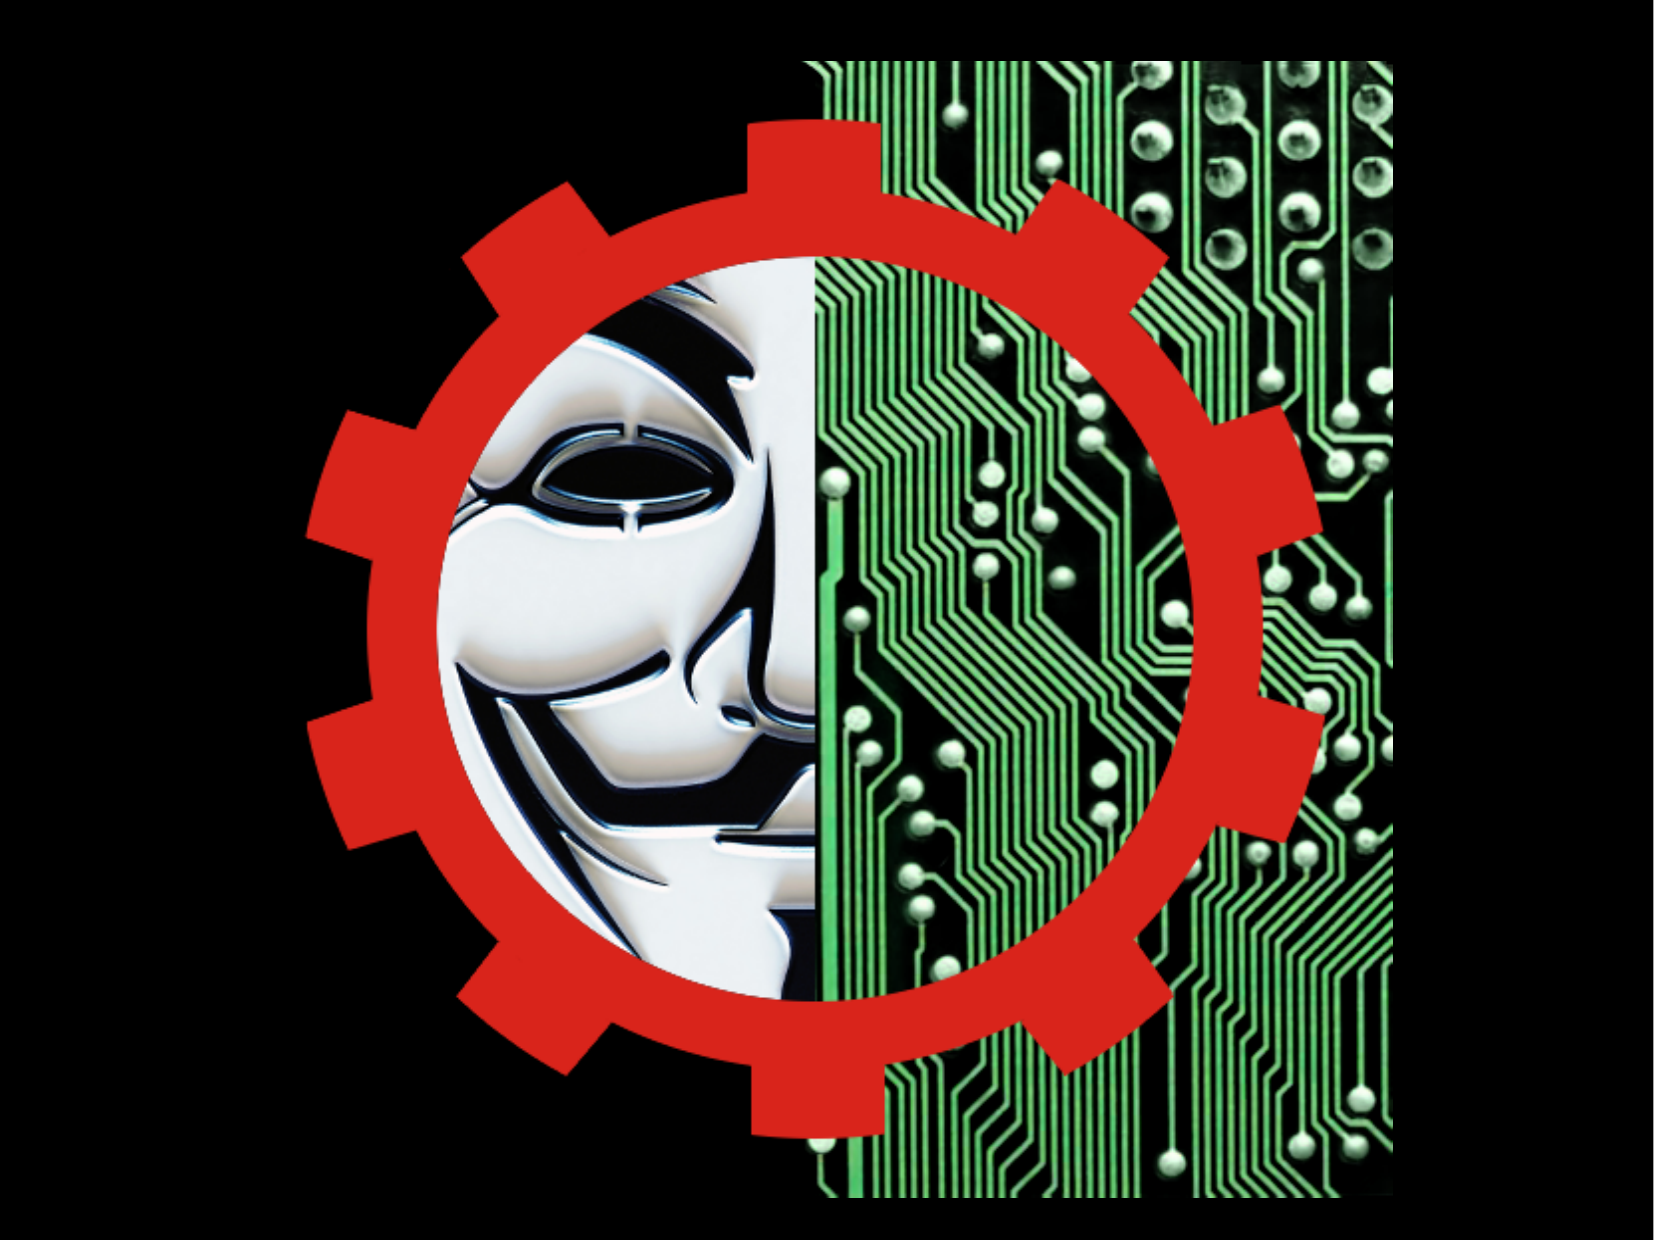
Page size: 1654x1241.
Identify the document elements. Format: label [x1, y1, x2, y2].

picture [238, 61, 1393, 1198]
